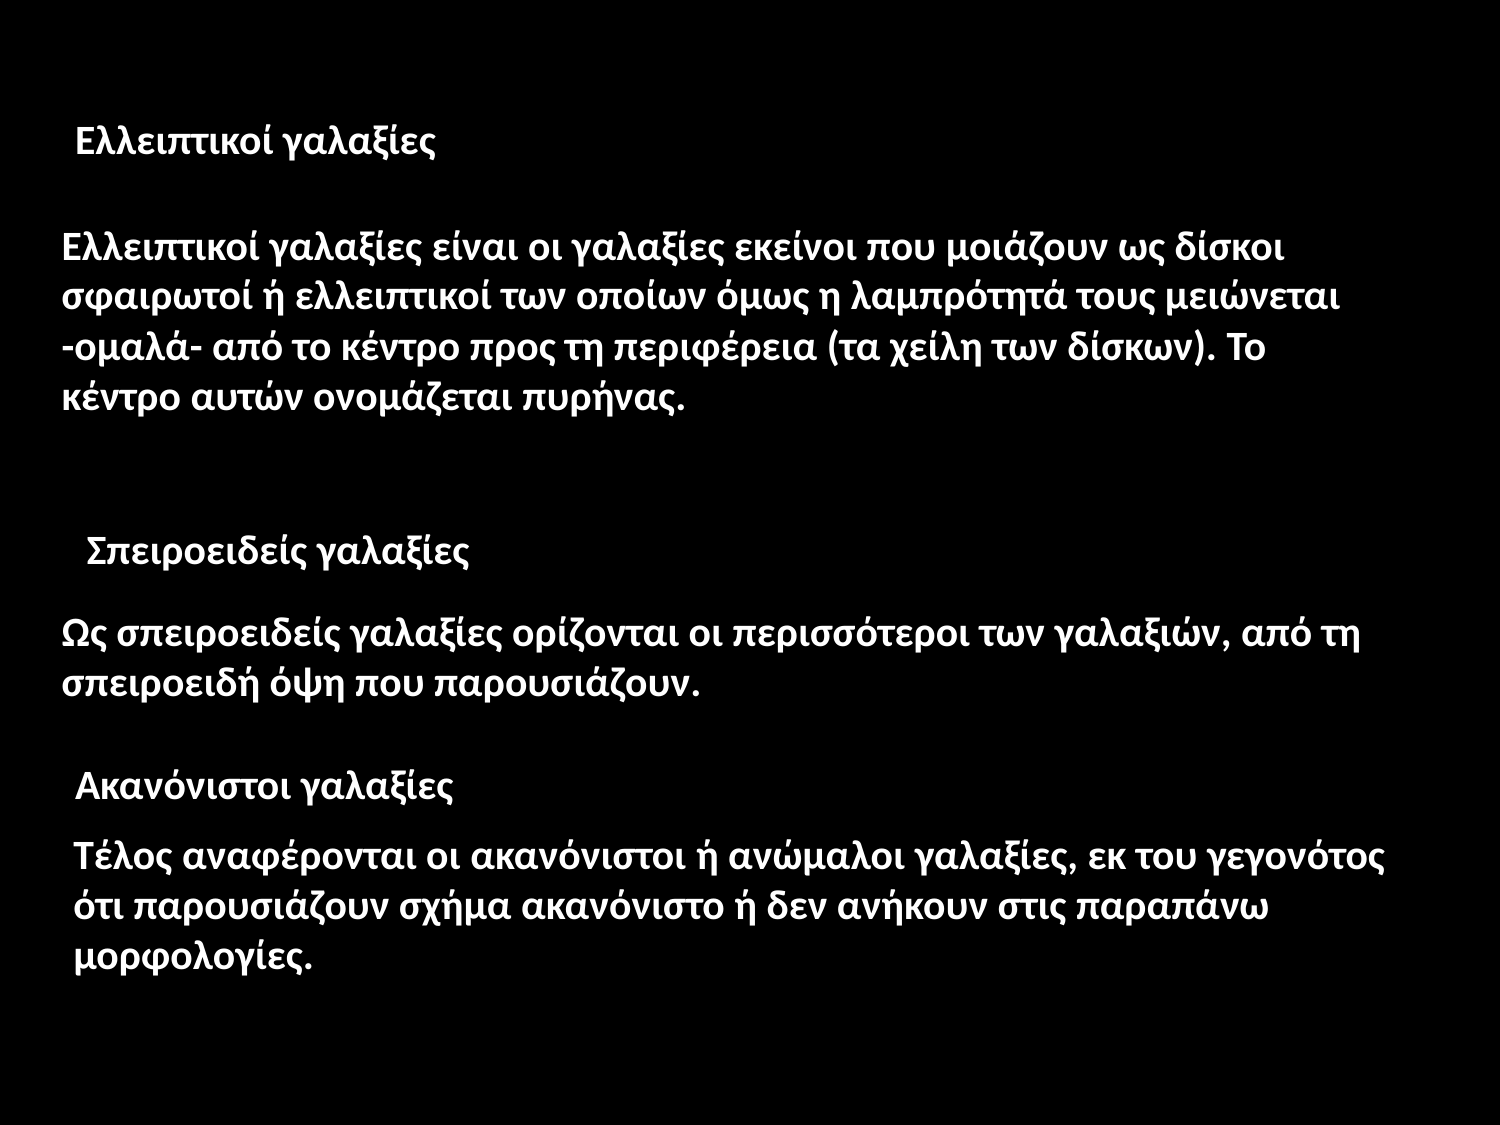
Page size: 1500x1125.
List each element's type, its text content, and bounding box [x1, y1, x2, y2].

text_box Ως σπειροειδείς γαλαξίες ορίζονται οι περισσότεροι των γαλαξιών, από τη σπειροειδή όψη που παρουσιάζουν. [46, 597, 1395, 813]
text_box Ελλειπτικοί γαλαξίες είναι οι γαλαξίες εκείνοι που μοιάζουν ως δίσκοι σφαιρωτοί ή ελλειπτικοί των οποίων όμως η λαμπρότητά τους μειώνεται -ομαλά- από το κέντρο προς τη περιφέρεια (τα χείλη των δίσκων). Το κέντρο αυτών ονομάζεται πυρήνας. [46, 210, 1372, 526]
text_box Σπειροειδείς γαλαξίες [72, 515, 485, 581]
text_box Ελλειπτικοί γαλαξίες [60, 105, 451, 210]
text_box Ακανόνιστοι γαλαξίες [60, 750, 469, 815]
text_box Τέλος αναφέρονται οι ακανόνιστοι ή ανώμαλοι γαλαξίες, εκ του γεγονότος ότι παρουσιάζουν σχήμα ακανόνιστο ή δεν ανήκουν στις παραπάνω μορφολογίες. [58, 820, 1407, 986]
